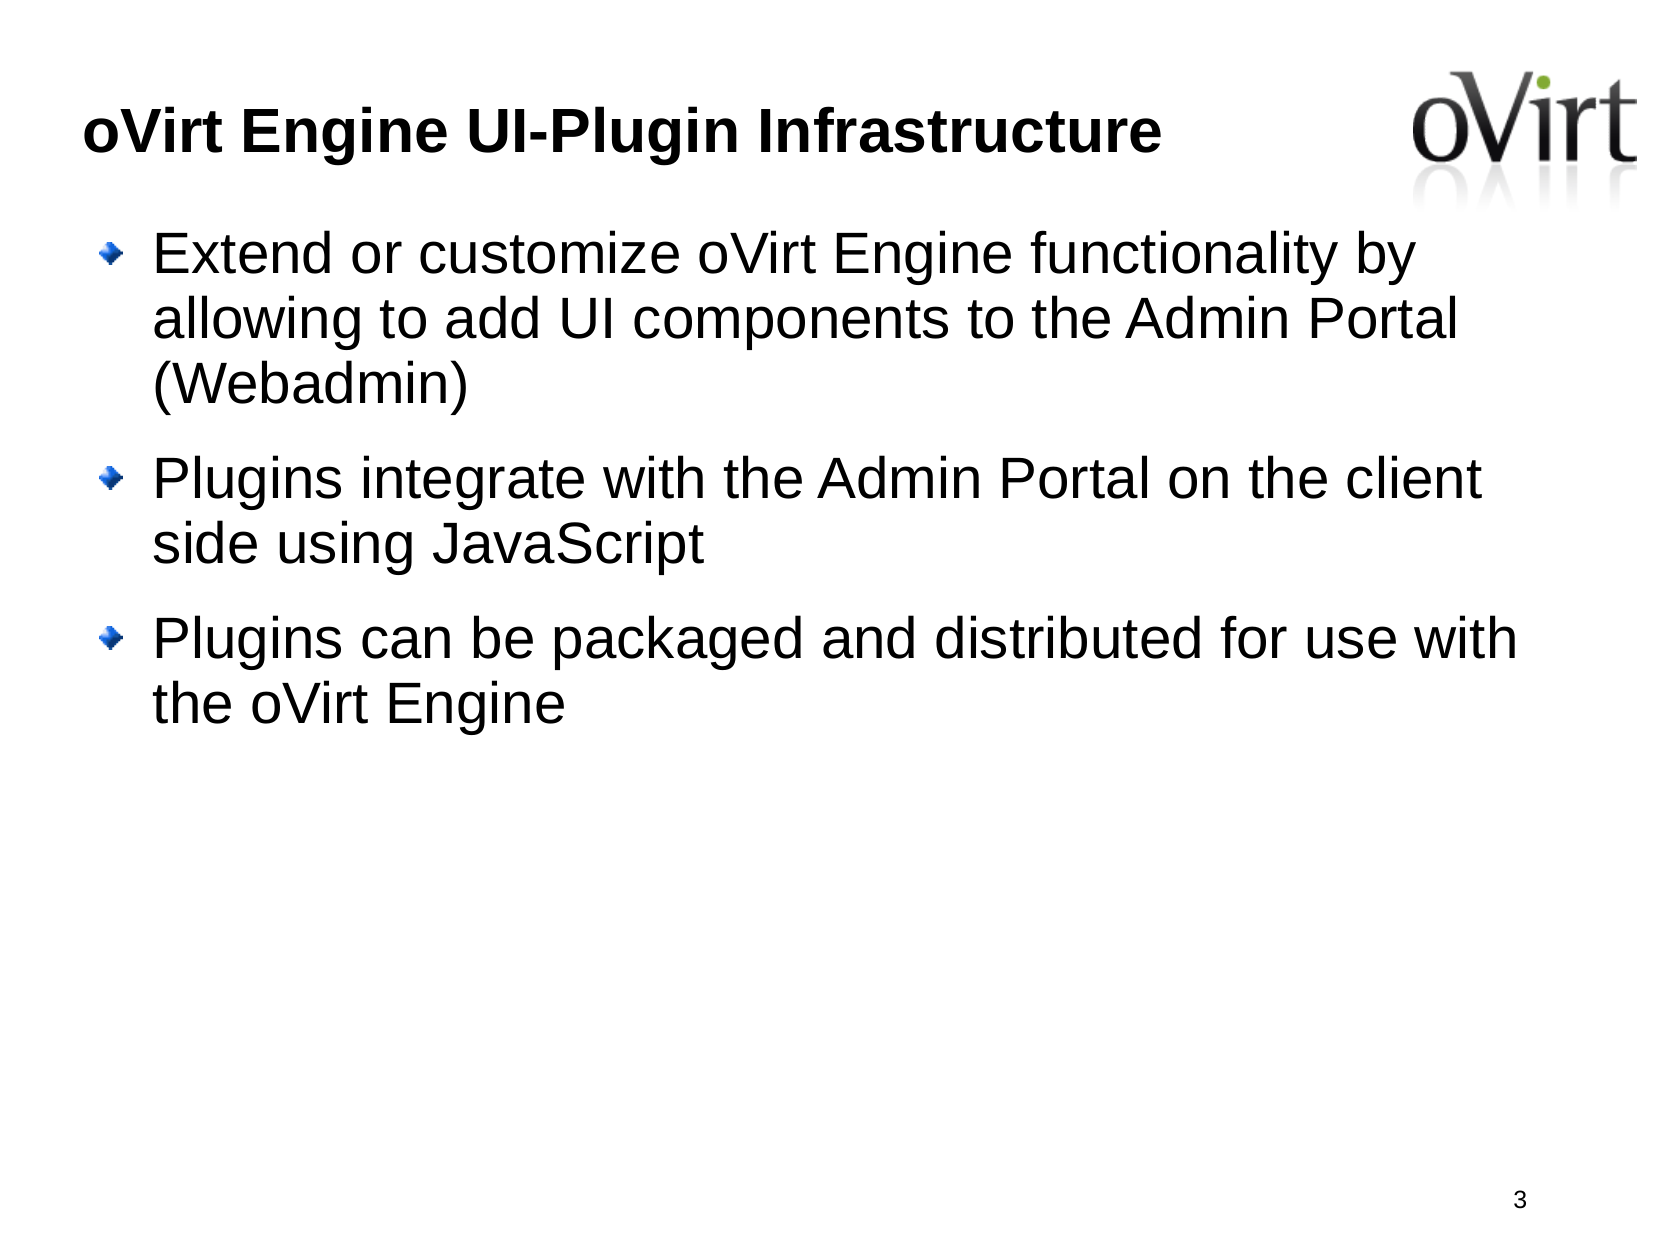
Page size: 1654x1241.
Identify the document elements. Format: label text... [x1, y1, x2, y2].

picture [1413, 63, 1637, 212]
title oVirt Engine UI-Plugin Infrastructure [82, 37, 1303, 221]
list Extend or customize oVirt Engine functionality by allowing to add UI components to the Admin Portal (Webadmin) Plugins integrate with the Admin Portal on the client side using JavaScript Plugins can be packaged and distributed for use with the oVirt Engine [82, 221, 1571, 1015]
